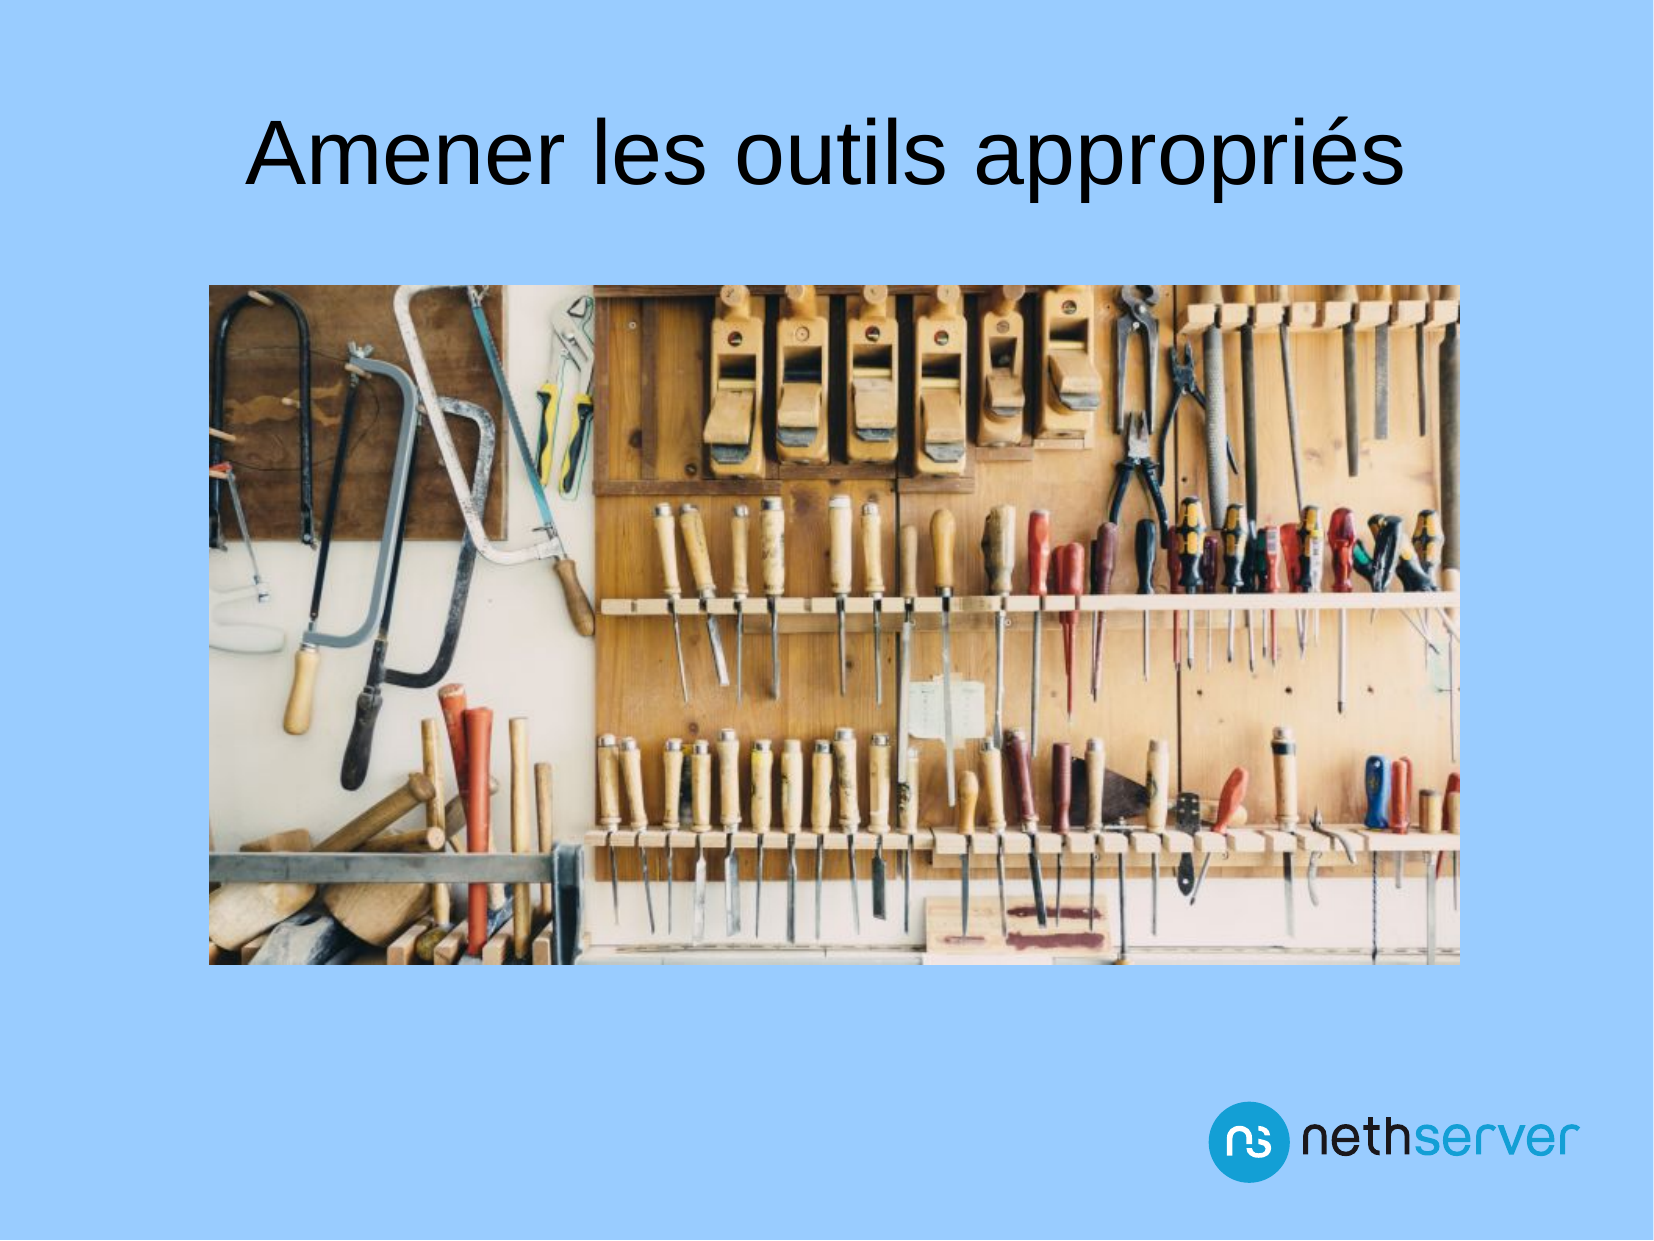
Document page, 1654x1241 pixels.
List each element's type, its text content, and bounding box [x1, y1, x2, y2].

title Amener les outils appropriés [82, 49, 1571, 257]
picture [209, 285, 1654, 1241]
